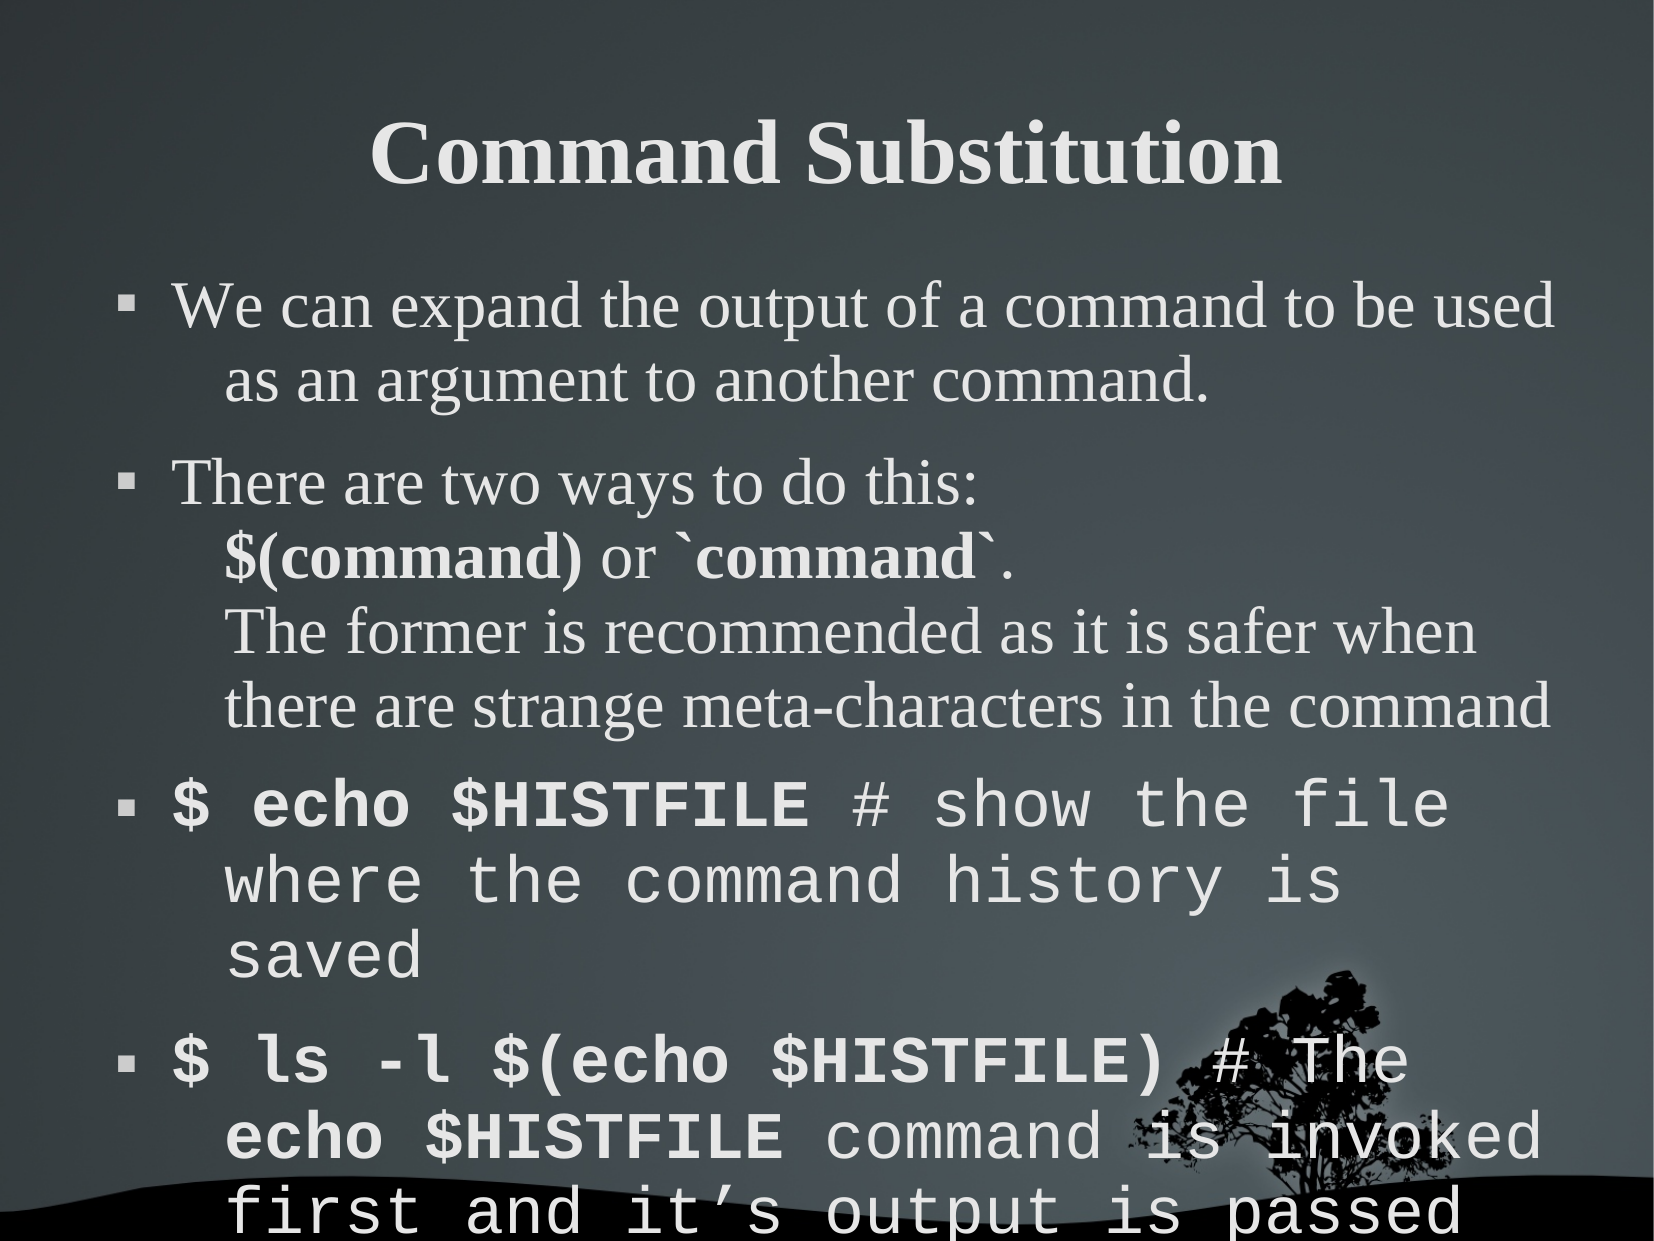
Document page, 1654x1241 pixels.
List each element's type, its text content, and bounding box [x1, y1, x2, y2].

list We can expand the output of a command to be used as an argument to another command. There are two ways to do this: $(command) or `command`. The former is recommended as it is safer when there are strange meta-characters in the command $ echo $HISTFILE # show the file where the command history is saved $ ls -l $(echo $HISTFILE) # The echo $HISTFILE command is invoked first and it’s output is passed as an argument to the ls -l command. [82, 267, 1571, 1241]
picture [0, 0, 1654, 1241]
title Command Substitution [82, 49, 1571, 257]
